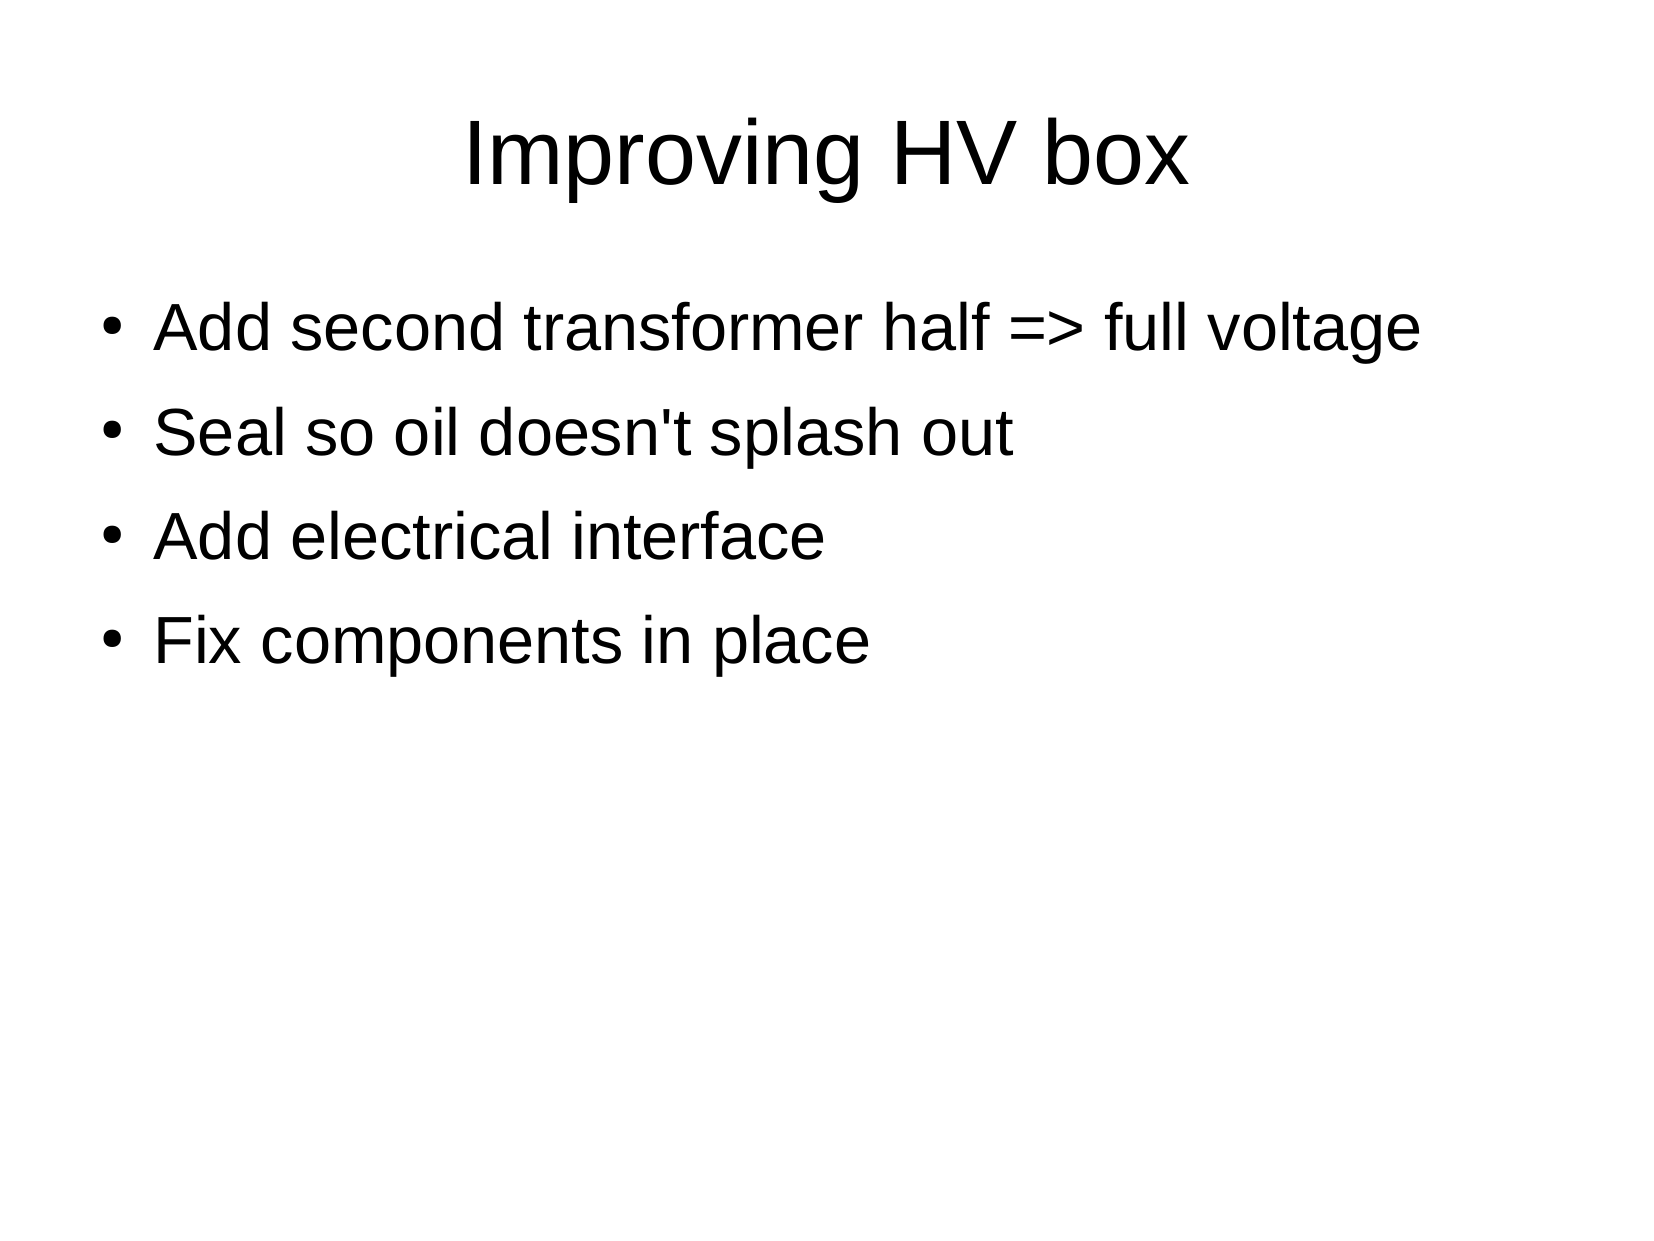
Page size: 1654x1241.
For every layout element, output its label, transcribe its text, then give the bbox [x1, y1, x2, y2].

title Improving HV box [82, 49, 1571, 257]
list Add second transformer half => full voltage Seal so oil doesn't splash out Add electrical interface Fix components in place [82, 290, 1571, 1010]
